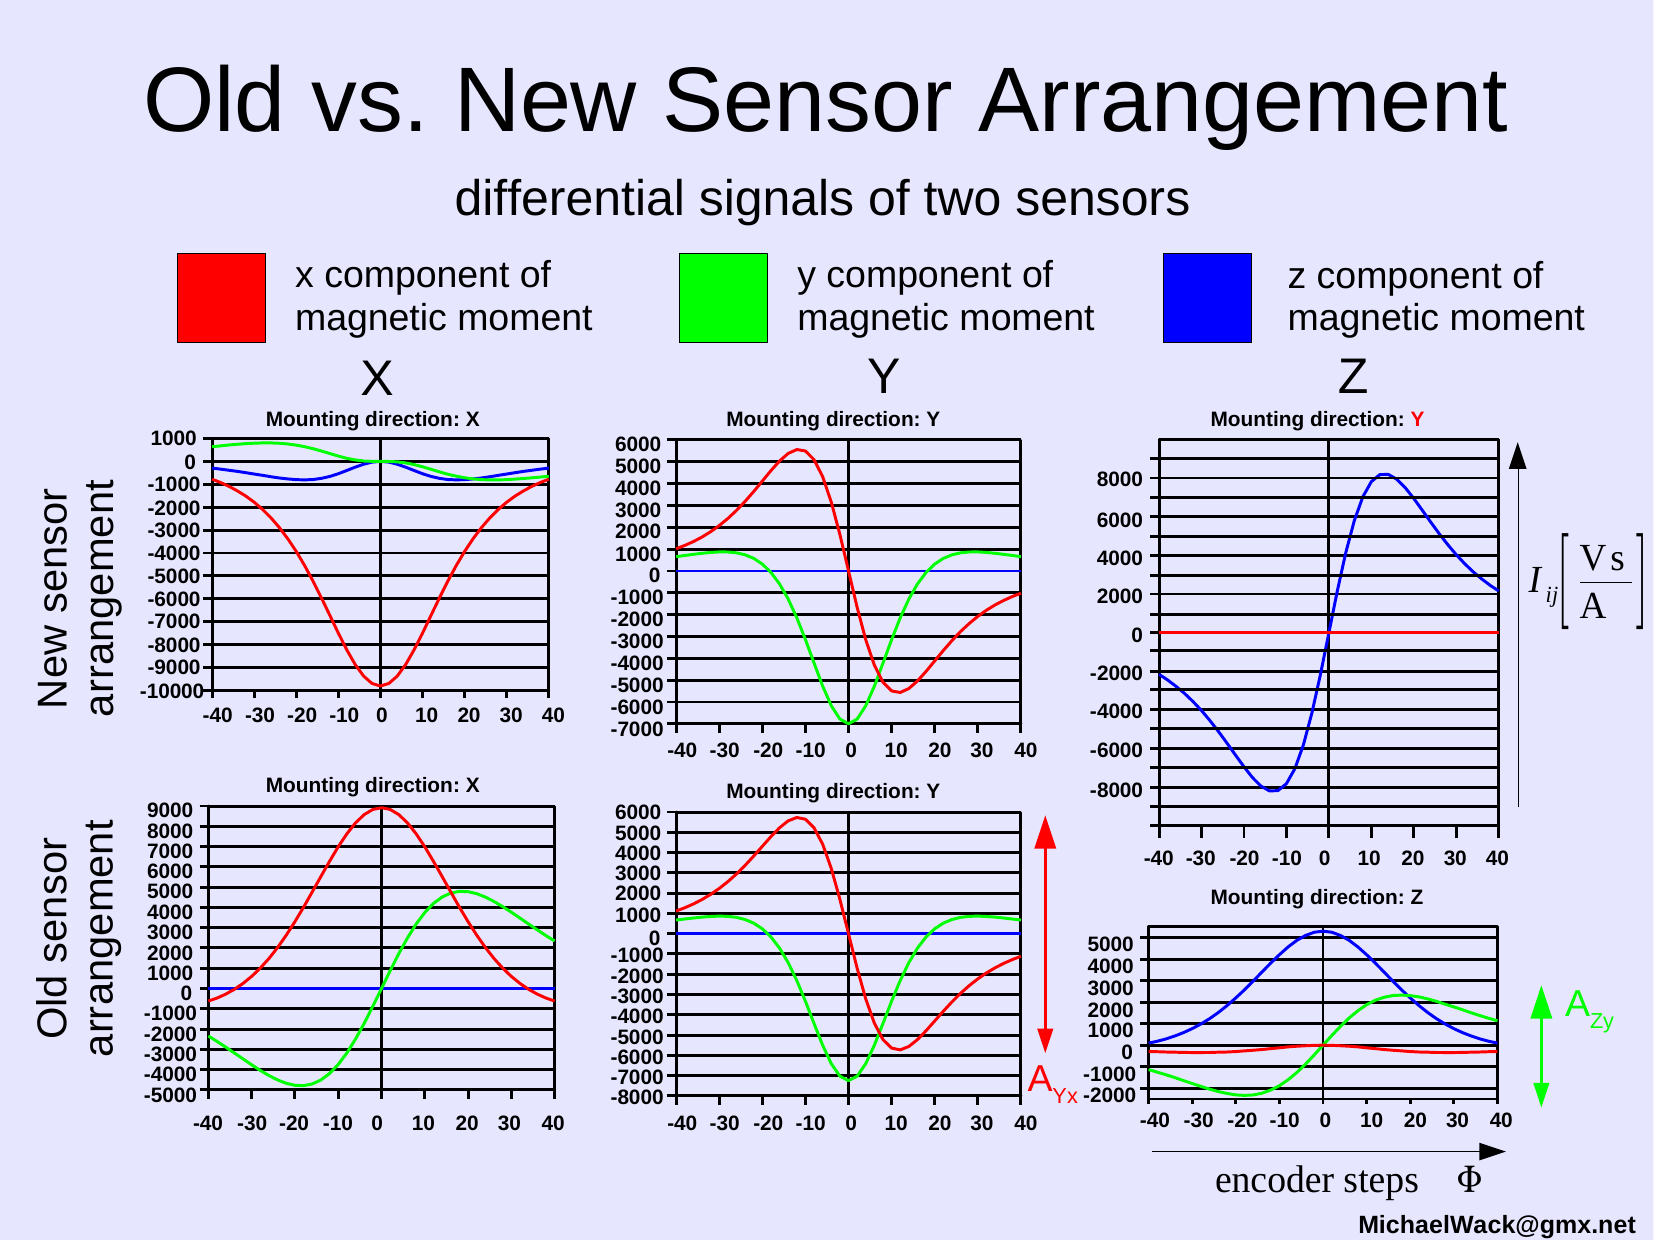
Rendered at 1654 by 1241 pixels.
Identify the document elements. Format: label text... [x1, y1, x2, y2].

text_box -10 [329, 704, 360, 730]
text_box 40 [1014, 739, 1038, 764]
text_box 0 [180, 986, 193, 1006]
text_box Mounting direction: Y [726, 779, 941, 804]
text_box -5000 [610, 1030, 664, 1050]
text_box -6000 [1089, 739, 1144, 778]
text_box -30 [236, 1111, 268, 1136]
text_box -9000 [147, 660, 201, 682]
text_box 0 [649, 567, 661, 589]
text_box -10 [1271, 846, 1302, 886]
text_box 20 [457, 704, 481, 730]
text_box 40 [1014, 1111, 1038, 1136]
text_box 1000 [615, 907, 662, 928]
text_box X [360, 350, 394, 407]
text_box 10 [884, 1111, 908, 1136]
text_box 9000 [147, 799, 194, 824]
text_box -40 [667, 1111, 698, 1136]
text_box 5000 [615, 457, 662, 479]
text_box 10 [415, 704, 439, 730]
text_box 4000 [147, 905, 194, 925]
text_box AZy [1564, 982, 1614, 1034]
text_box -30 [1185, 846, 1217, 886]
text_box z component of magnetic moment [1287, 254, 1586, 339]
text_box -6000 [147, 590, 201, 614]
text_box 10 [1360, 1108, 1384, 1133]
text_box Mounting direction: X [265, 407, 481, 432]
text_box 40 [541, 1111, 565, 1136]
text_box 30 [970, 1111, 994, 1136]
text_box 8000 [1096, 467, 1144, 507]
text_box 20 [928, 1111, 952, 1136]
text_box -6000 [610, 1050, 664, 1070]
text_box 30 [970, 739, 994, 764]
text_box -5000 [143, 1088, 198, 1108]
text_box -20 [1229, 846, 1260, 886]
text_box 6000 [1096, 508, 1144, 548]
text_box -8000 [147, 636, 201, 660]
text_box 0 [184, 453, 197, 477]
text_box AYx [1027, 1057, 1078, 1109]
text_box -1000 [610, 585, 664, 610]
text_box 2000 [1087, 1001, 1134, 1023]
text_box 10 [1357, 846, 1381, 886]
text_box -20 [279, 1111, 310, 1136]
text_box -5000 [147, 568, 201, 590]
text_box -40 [667, 739, 698, 764]
chart [1519, 531, 1654, 632]
text_box -3000 [143, 1047, 198, 1067]
text_box -1000 [1083, 1062, 1137, 1088]
text_box -10 [795, 739, 826, 764]
text_box 30 [1443, 846, 1467, 886]
text_box 0 [371, 1111, 383, 1136]
text_box 0 [1318, 846, 1331, 886]
text_box -7000 [147, 614, 201, 636]
title Old vs. New Sensor Arrangement [82, 0, 1571, 204]
text_box -4000 [1089, 701, 1144, 739]
text_box -20 [753, 739, 784, 764]
text_box -1000 [143, 1002, 198, 1027]
text_box -8000 [610, 1091, 664, 1111]
text_box 0 [1121, 1044, 1134, 1066]
text_box -40 [1143, 846, 1174, 886]
text_box -30 [709, 739, 740, 764]
text_box 20 [928, 739, 952, 764]
text_box 6000 [147, 864, 194, 884]
text_box 10 [884, 739, 908, 764]
text_box -2000 [1083, 1088, 1137, 1109]
text_box 8000 [147, 824, 194, 844]
text_box 40 [1489, 1108, 1513, 1133]
text_box 40 [1485, 846, 1509, 886]
text_box 20 [455, 1111, 479, 1136]
text_box -30 [709, 1111, 740, 1136]
text_box -40 [193, 1111, 224, 1136]
text_box -4000 [610, 654, 664, 676]
chart [1208, 1157, 1490, 1205]
text_box 2000 [615, 523, 662, 545]
text_box 5000 [615, 825, 662, 846]
text_box 0 [1319, 1108, 1332, 1133]
text_box -10 [795, 1111, 826, 1136]
text_box 1000 [150, 426, 197, 453]
text_box 1000 [615, 545, 662, 567]
text_box -7000 [610, 1070, 664, 1091]
text_box Mounting direction: X [265, 773, 481, 798]
text_box -2000 [147, 499, 201, 522]
text_box -2000 [143, 1027, 198, 1047]
text_box x component of magnetic moment [295, 253, 593, 339]
text_box -4000 [147, 545, 201, 568]
text_box -40 [202, 704, 233, 730]
text_box -6000 [610, 698, 664, 720]
text_box 30 [497, 1111, 521, 1136]
text_box 6000 [615, 432, 662, 457]
text_box -2000 [1089, 661, 1144, 701]
text_box [1163, 253, 1252, 343]
text_box Old sensor arrangement [28, 820, 123, 1058]
text_box 4000 [615, 846, 662, 866]
text_box 4000 [1096, 548, 1144, 586]
text_box 5000 [1087, 932, 1134, 958]
text_box -20 [1227, 1108, 1258, 1133]
text_box [177, 253, 266, 343]
text_box -7000 [610, 720, 664, 742]
text_box 0 [845, 739, 858, 764]
text_box Mounting direction: Y [1210, 407, 1426, 443]
text_box -2000 [610, 610, 664, 632]
text_box 2000 [147, 945, 194, 966]
text_box -5000 [610, 676, 664, 698]
text_box -10000 [139, 679, 205, 706]
text_box 0 [649, 928, 661, 951]
text_box 2000 [615, 886, 662, 907]
text_box 0 [845, 1111, 858, 1136]
text_box -4000 [143, 1067, 198, 1088]
text_box -2000 [610, 969, 664, 989]
text_box -20 [287, 704, 318, 730]
text_box -8000 [1089, 778, 1144, 818]
text_box 1000 [147, 966, 194, 986]
text_box 10 [411, 1111, 436, 1136]
text_box 20 [1401, 846, 1425, 886]
text_box differential signals of two sensors [454, 170, 1191, 227]
text_box 4000 [615, 479, 662, 501]
text_box Mounting direction: Y [726, 407, 941, 432]
text_box -4000 [610, 1009, 664, 1030]
text_box -10 [1269, 1108, 1300, 1133]
text_box Z [1337, 348, 1369, 405]
text_box -1000 [147, 472, 201, 499]
text_box [679, 253, 768, 343]
text_box 2000 [1096, 586, 1144, 624]
text_box Mounting direction: Z [1210, 885, 1424, 910]
text_box 1000 [1087, 1023, 1134, 1044]
text_box 0 [376, 704, 388, 730]
text_box -3000 [147, 522, 201, 545]
text_box 3000 [147, 925, 194, 945]
text_box Y [867, 348, 901, 405]
text_box 30 [1446, 1108, 1470, 1133]
text_box y component of magnetic moment [797, 253, 1095, 339]
text_box -20 [753, 1111, 784, 1136]
text_box 5000 [147, 884, 194, 905]
text_box 7000 [147, 844, 194, 864]
text_box 3000 [615, 866, 662, 886]
text_box 20 [1403, 1108, 1428, 1133]
text_box 6000 [615, 800, 662, 825]
text_box -3000 [610, 989, 664, 1009]
text_box New sensor arrangement [28, 480, 123, 718]
text_box -3000 [610, 632, 664, 654]
text_box -10 [322, 1111, 354, 1136]
text_box 3000 [615, 501, 662, 523]
text_box -30 [1183, 1108, 1214, 1133]
text_box 0 [1131, 624, 1144, 663]
text_box -1000 [610, 944, 664, 969]
text_box 30 [499, 704, 523, 730]
text_box -30 [244, 704, 276, 730]
text_box -40 [1139, 1108, 1170, 1133]
text_box 4000 [1087, 958, 1134, 980]
text_box 3000 [1087, 980, 1134, 1001]
text_box 40 [541, 704, 565, 730]
